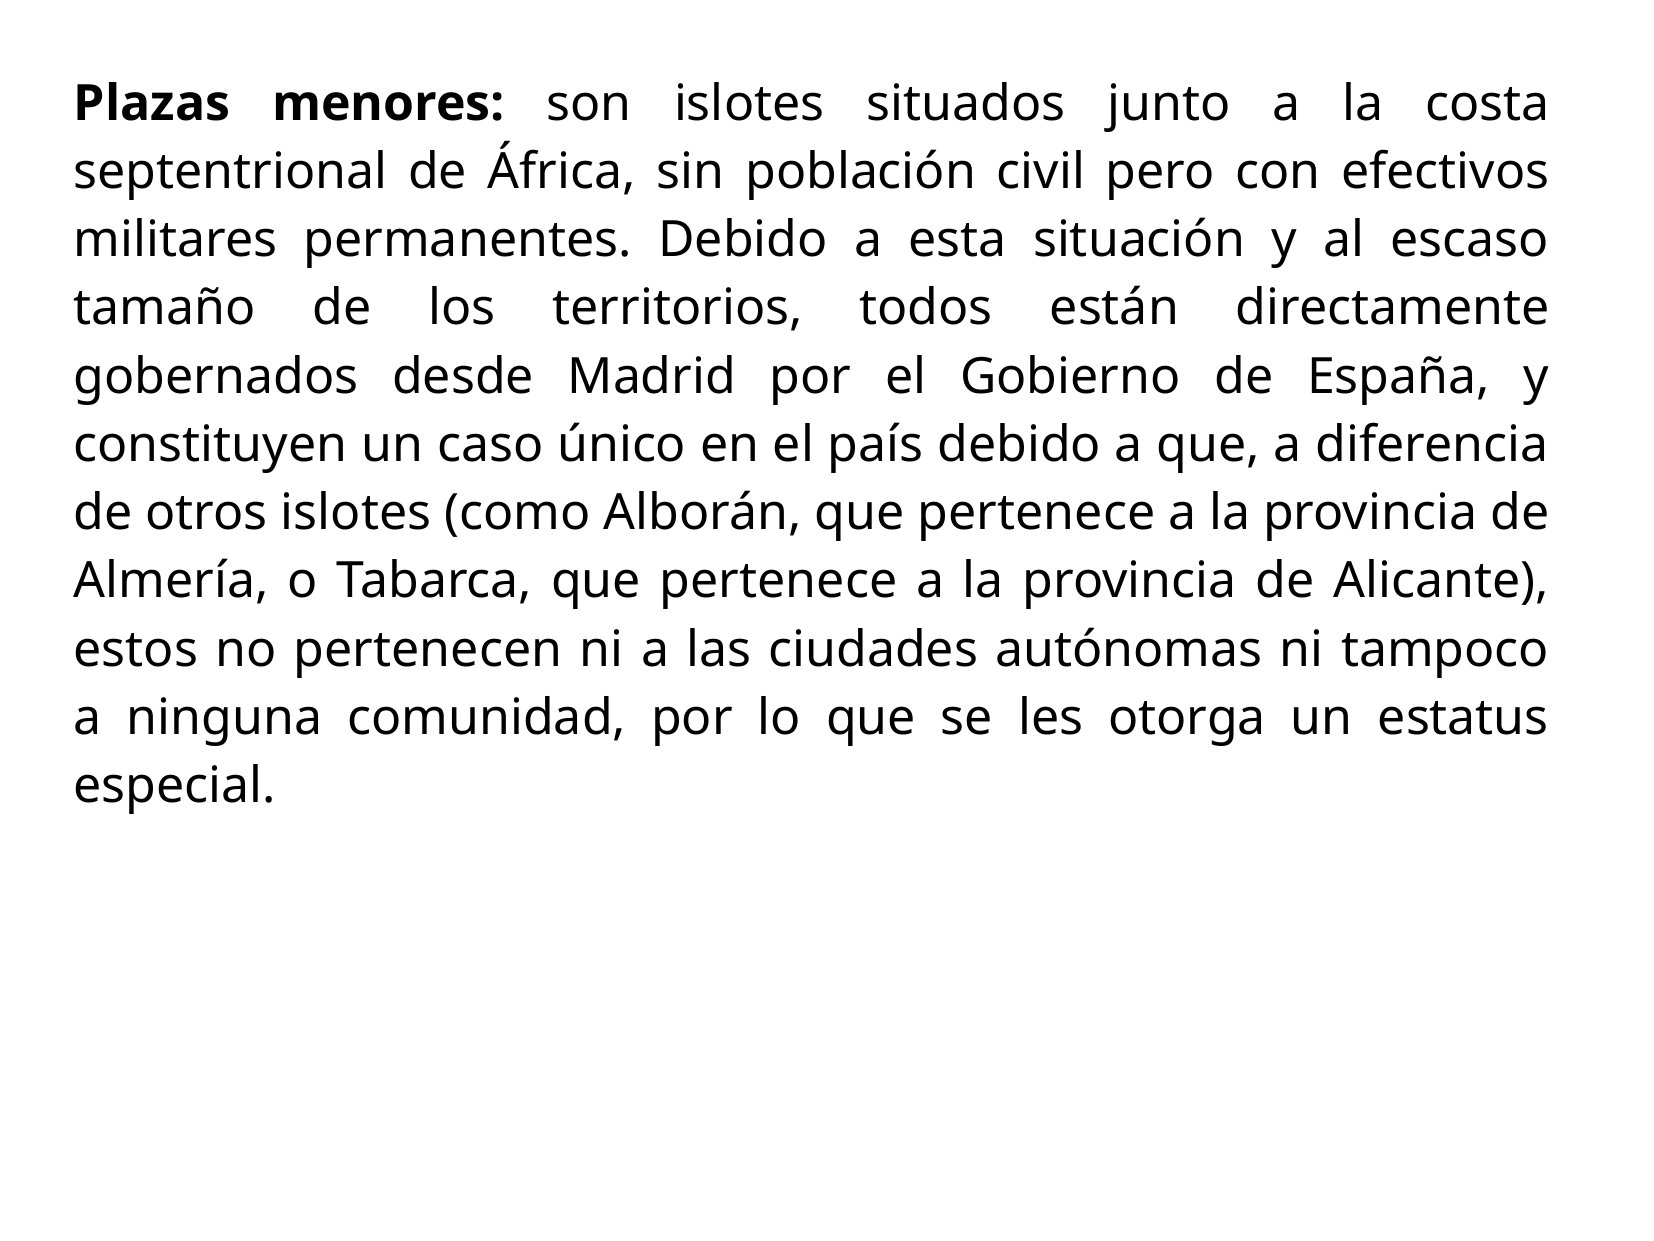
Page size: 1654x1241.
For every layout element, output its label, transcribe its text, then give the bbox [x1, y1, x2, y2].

text_box Plazas menores: son islotes situados junto a la costa septentrional de África, sin población civil pero con efectivos militares permanentes. Debido a esta situación y al escaso tamaño de los territorios, todos están directamente gobernados desde Madrid por el Gobierno de España, y constituyen un caso único en el país debido a que, a diferencia de otros islotes (como Alborán, que pertenece a la provincia de Almería, o Tabarca, que pertenece a la provincia de Alicante), estos no pertenecen ni a las ciudades autónomas ni tampoco a ninguna comunidad, por lo que se les otorga un estatus especial. [59, 59, 1565, 746]
